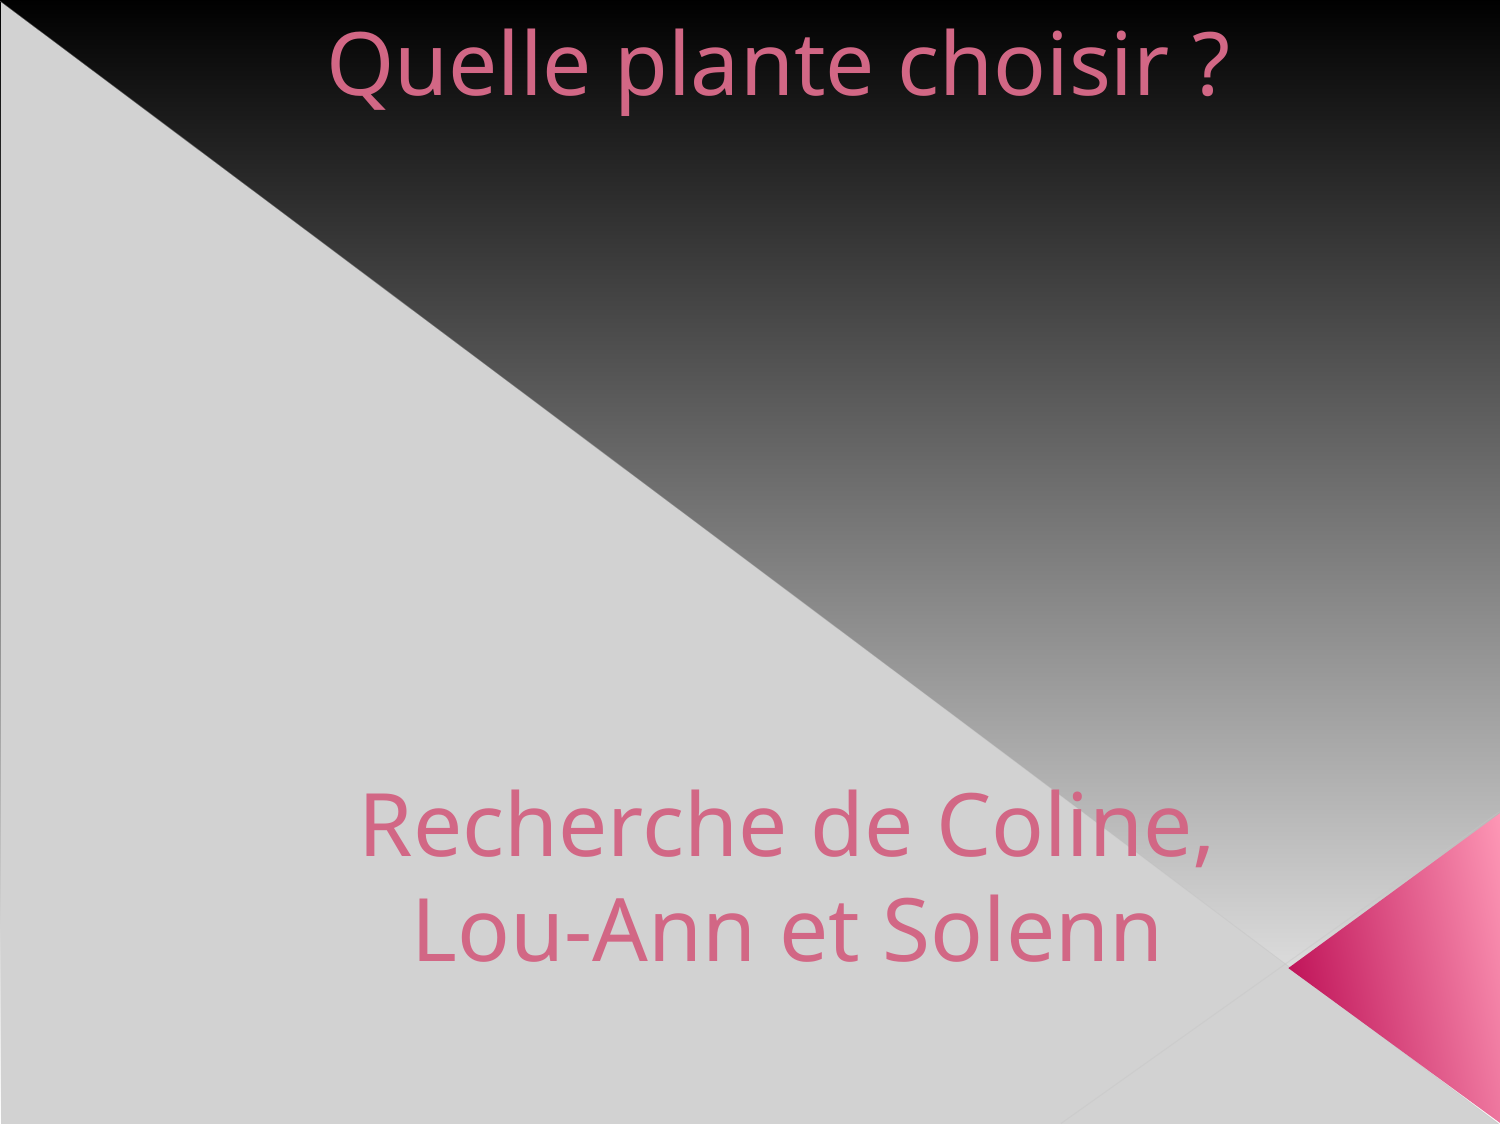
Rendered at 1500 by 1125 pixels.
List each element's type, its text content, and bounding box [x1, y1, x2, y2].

title Quelle plante choisir ? [0, 0, 1500, 432]
subtitle Recherche de Coline, Lou-Ann et Solenn [222, 761, 1273, 1050]
